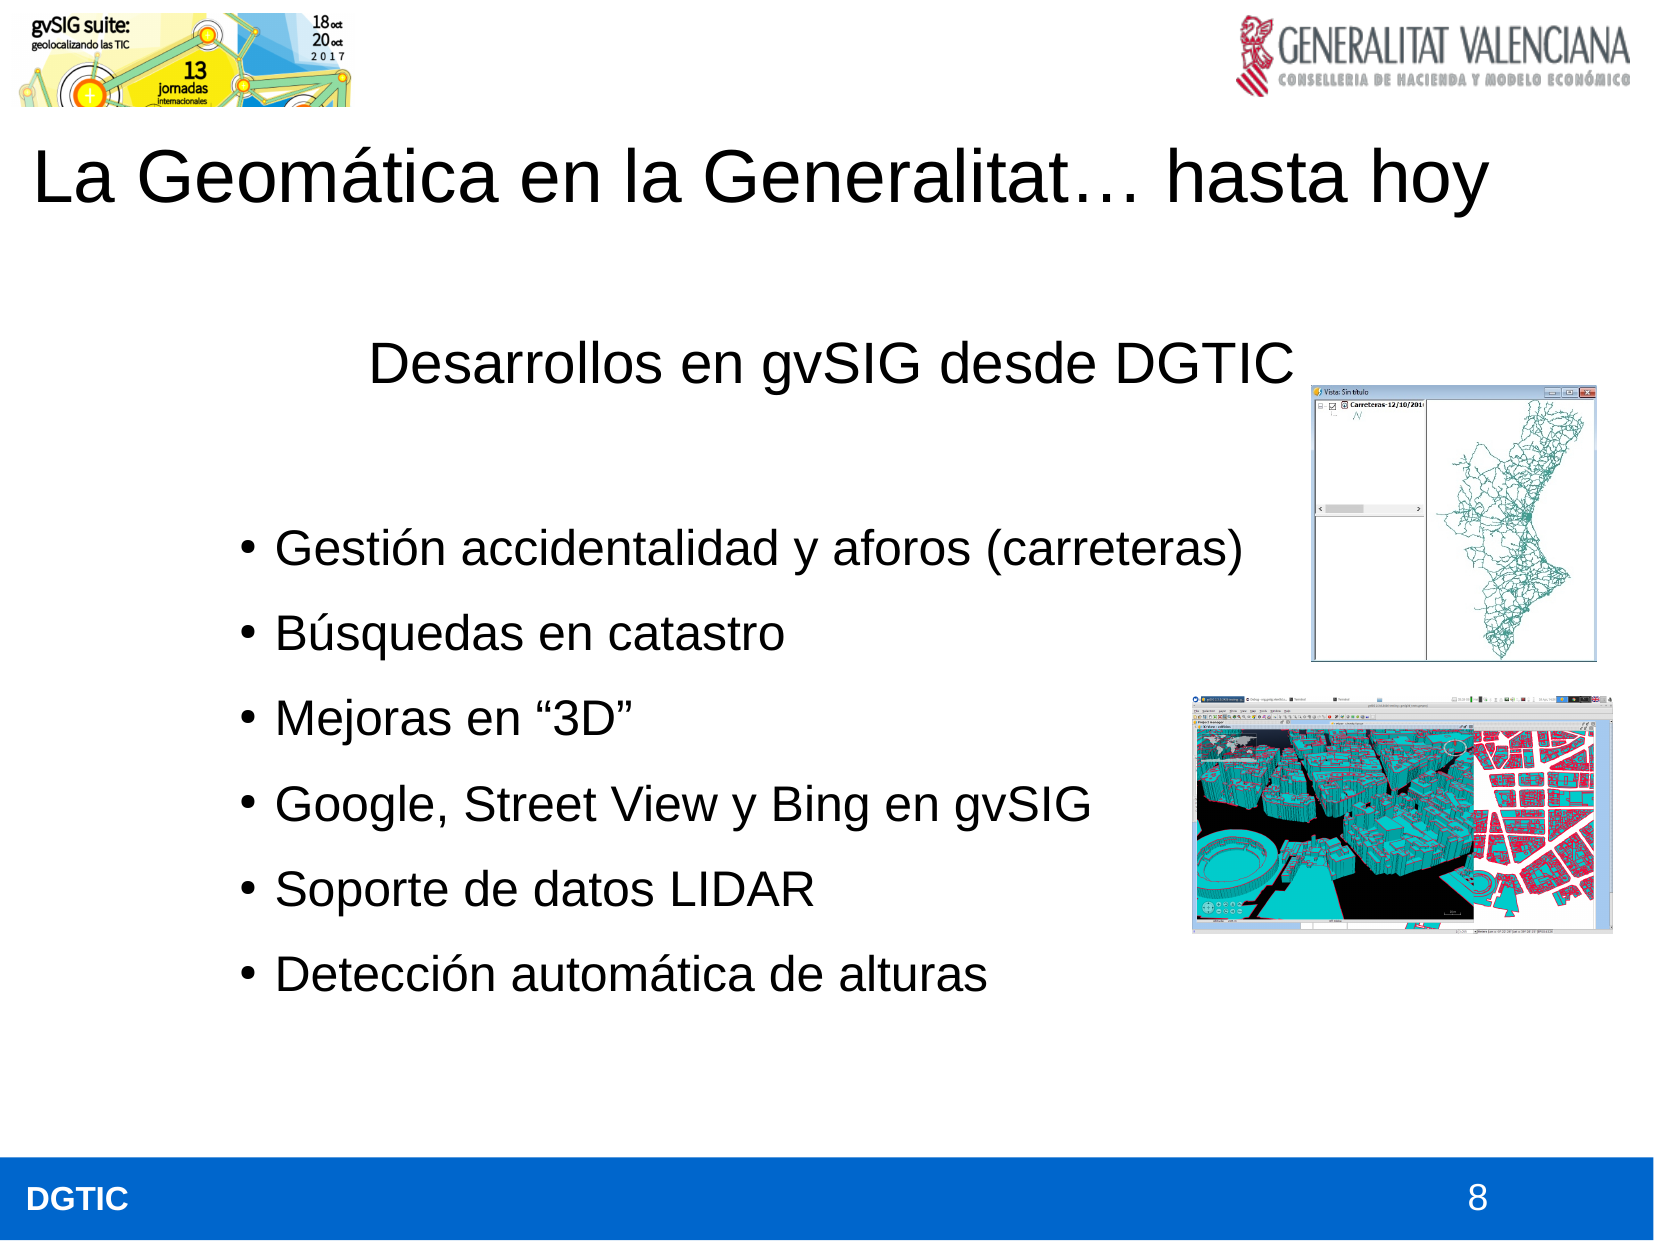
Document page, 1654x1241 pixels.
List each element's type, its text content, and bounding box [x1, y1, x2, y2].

picture [11, 13, 355, 107]
picture [1311, 385, 1597, 662]
title La Geomática en la Generalitat… hasta hoy [23, 50, 1501, 303]
text_box Desarrollos en gvSIG desde DGTIC Gestión accidentalidad y aforos (carreteras) Búsquedas en catastro Mejoras en “3D” Google, Street View y Bing en gvSIG Soporte de datos LIDAR Detección automática de alturas [82, 75, 1583, 1099]
picture [1192, 696, 1613, 934]
picture [1236, 11, 1630, 100]
